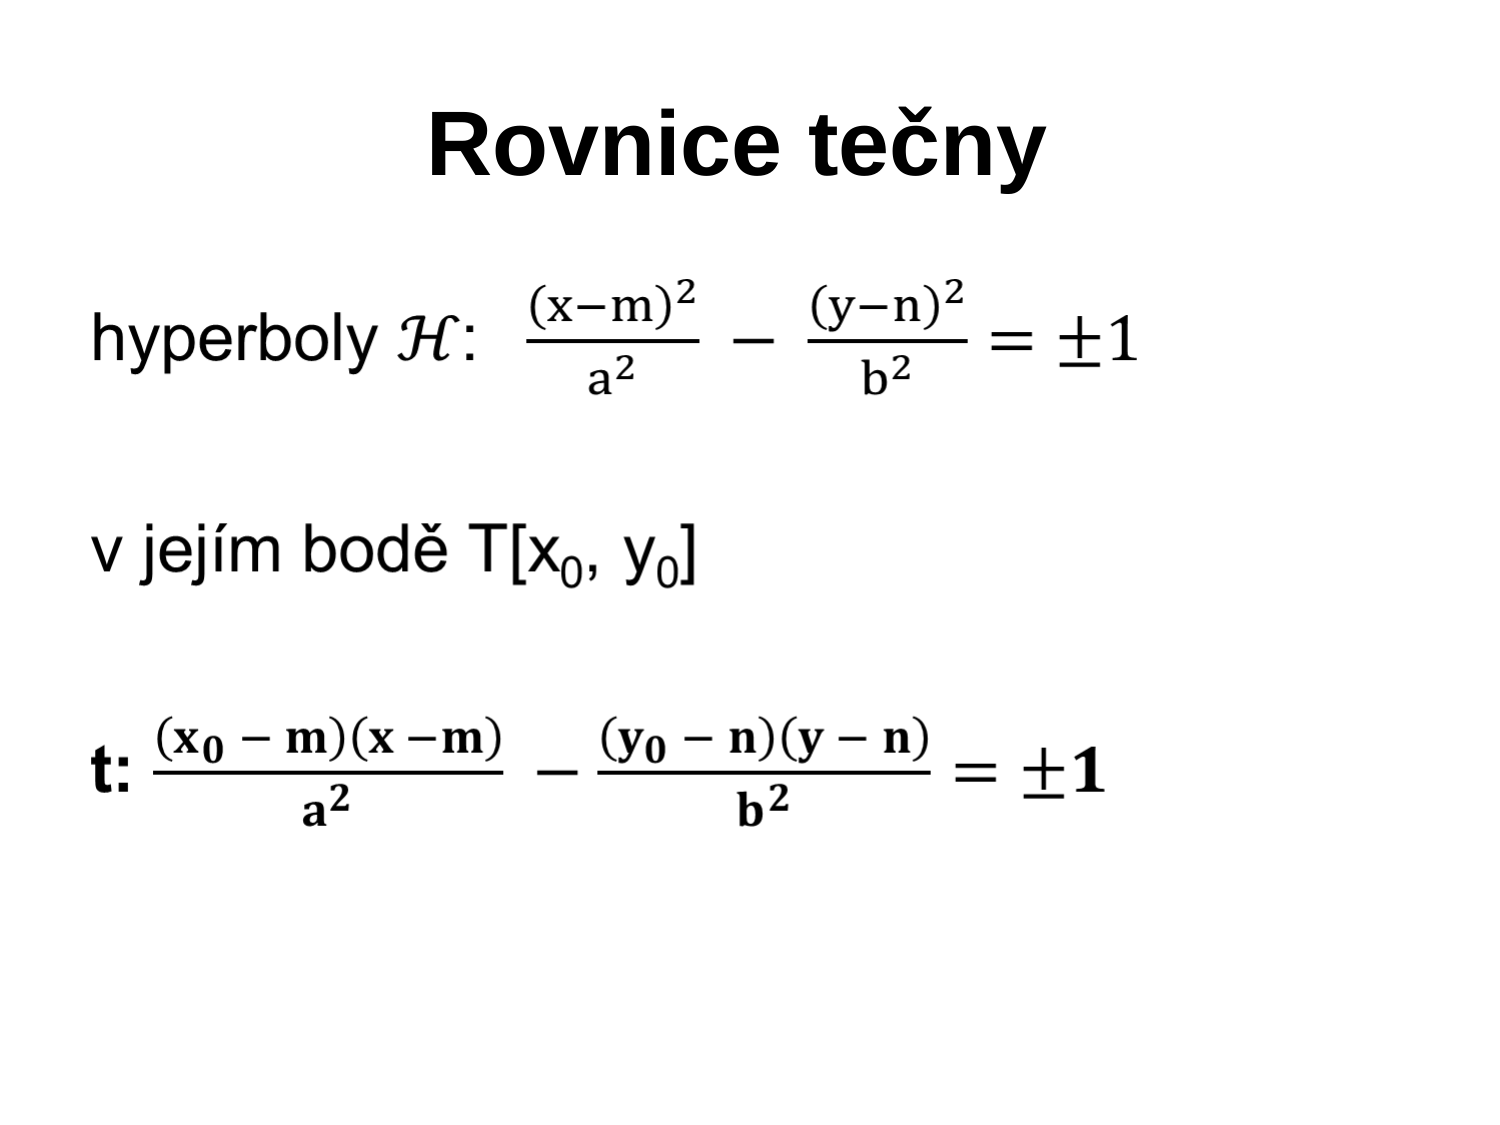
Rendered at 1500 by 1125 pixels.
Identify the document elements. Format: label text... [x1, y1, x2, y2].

title Rovnice tečny [75, 45, 1426, 233]
text_box [50, 263, 1426, 1006]
